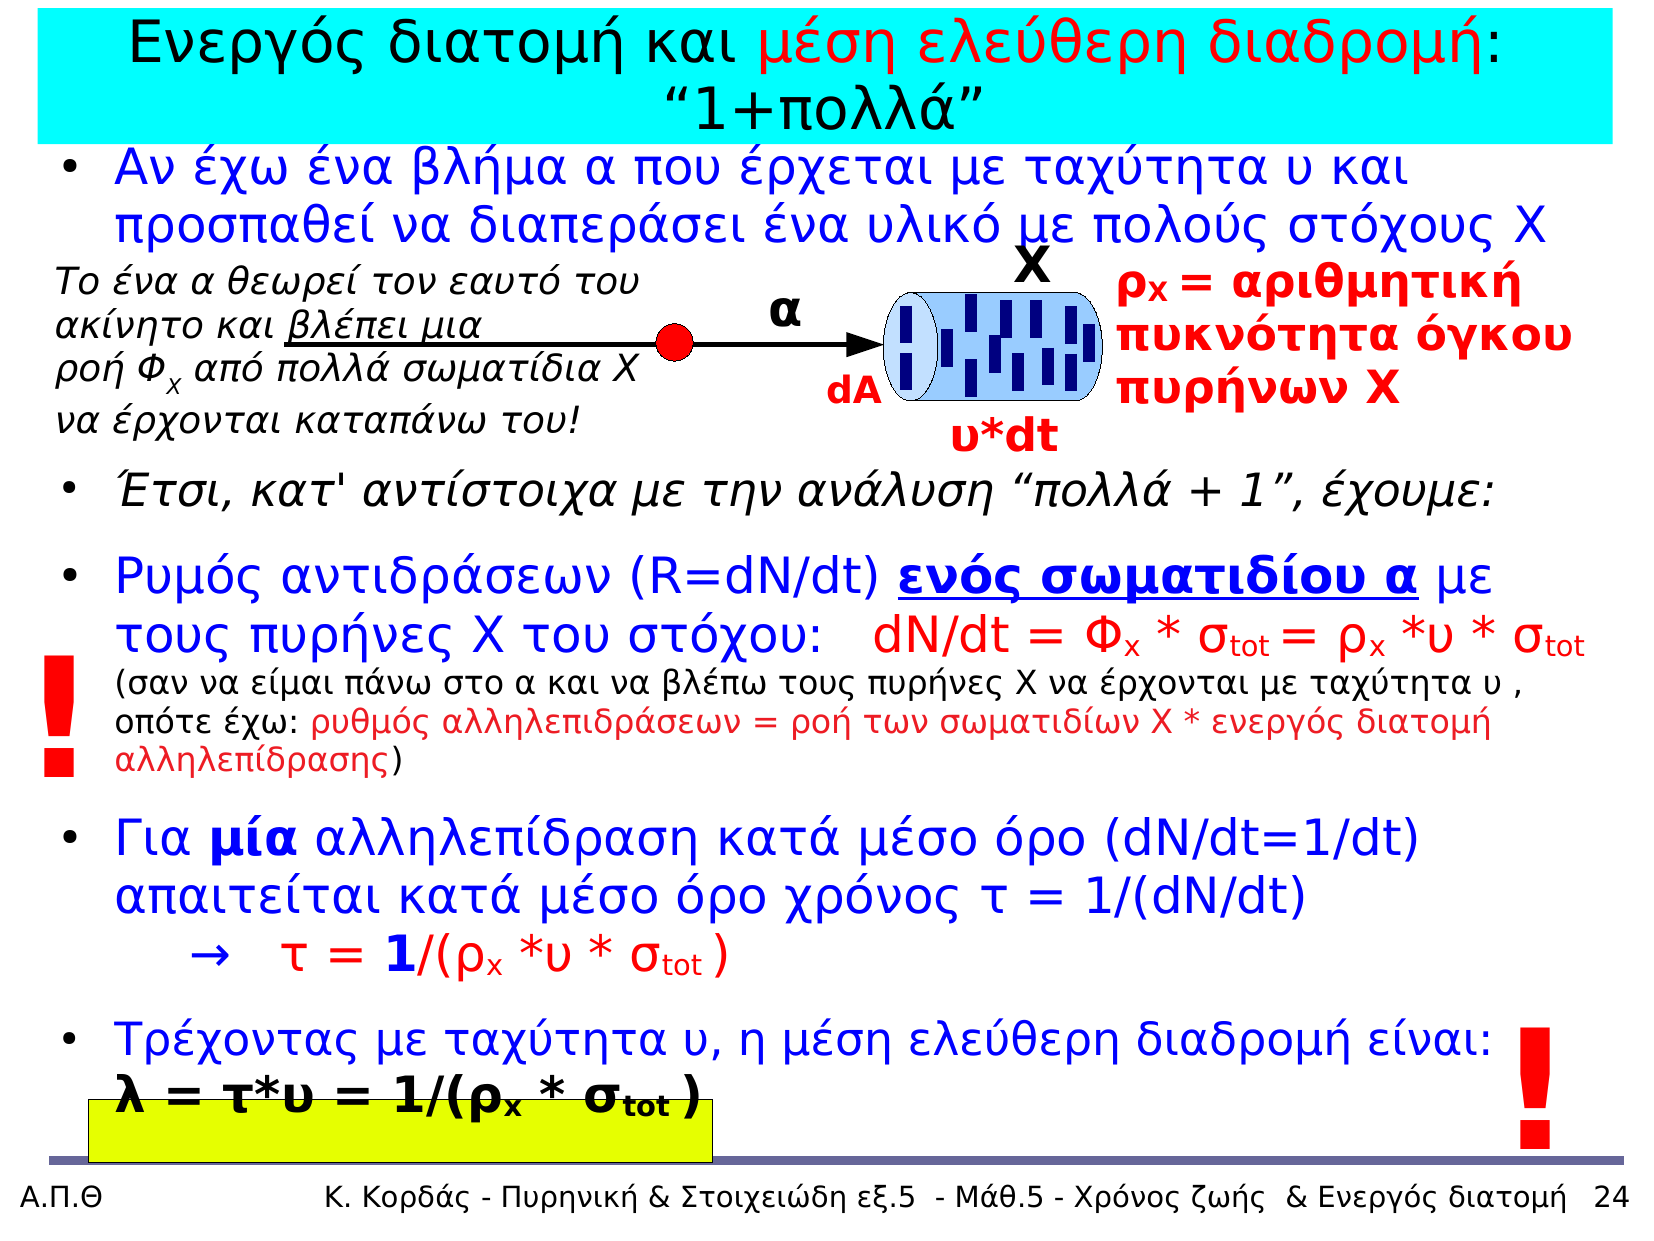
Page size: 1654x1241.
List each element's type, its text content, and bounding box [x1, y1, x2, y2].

text_box Το ένα α θεωρεί τον εαυτό του ακίνητο και βλέπει μια ροή ΦX από πολλά σωματίδια Χ να έρχονται καταπάνω του! [39, 252, 679, 451]
title Ενεργός διατομή και μέση ελεύθερη διαδρομή: “1+πολλά” [37, 8, 1613, 145]
text_box [679, 324, 694, 361]
list Αν έχω ένα βλήμα α που έρχεται με ταχύτητα υ και προσπαθεί να διαπεράσει ένα υλικό με πολούς στόχους Χ Έτσι, κατ' αντίστοιχα με την ανάλυση “πολλά + 1”, έχουμε: Ρυμός αντιδράσεων (R=dN/dt) ενός σωματιδίου α με τους πυρήνες Χ του στόχου: dN/dt = Φx * σtot = ρx *υ * σtot (σαν να είμαι πάνω στο α και να βλέπω τους πυρήνες Χ να έρχονται με ταχύτητα υ , oπότε έχω: ρυθμός αλληλεπιδράσεων = ροή των σωματιδίων Χ * ενεργός διατομή αλληλεπίδρασης) Για μία αλληλεπίδραση κατά μέσο όρο (dN/dt=1/dt) απαιτείται κατά μέσο όρο χρόνος τ = 1/(dN/dt) → τ = 1/(ρx *υ * σtot ) Τρέχοντας με ταχύτητα υ, η μέση ελεύθερη διαδρομή είναι: λ = τ*υ = 1/(ρx * σtot ) [43, 138, 1619, 343]
text_box [914, 292, 1100, 401]
text_box α [753, 272, 829, 346]
text_box Χ [998, 228, 1074, 302]
text_box ! [6, 615, 113, 826]
text_box ! [1483, 987, 1589, 1197]
list Αν έχω ένα βλήμα α που έρχεται με ταχύτητα υ και προσπαθεί να διαπεράσει ένα υλικό με πολούς στόχους Χ Έτσι, κατ' αντίστοιχα με την ανάλυση “πολλά + 1”, έχουμε: Ρυμός αντιδράσεων (R=dN/dt) ενός σωματιδίου α με τους πυρήνες Χ του στόχου: dN/dt = Φx * σtot = ρx *υ * σtot (σαν να είμαι πάνω στο α και να βλέπω τους πυρήνες Χ να έρχονται με ταχύτητα υ , oπότε έχω: ρυθμός αλληλεπιδράσεων = ροή των σωματιδίων Χ * ενεργός διατομή αλληλεπίδρασης) Για μία αλληλεπίδραση κατά μέσο όρο (dN/dt=1/dt) απαιτείται κατά μέσο όρο χρόνος τ = 1/(dN/dt) → τ = 1/(ρx *υ * σtot ) Τρέχοντας με ταχύτητα υ, η μέση ελεύθερη διαδρομή είναι: λ = τ*υ = 1/(ρx * σtot ) [43, 346, 1619, 1241]
text_box ρΧ = αριθμητική πυκνότητα όγκου πυρήνων Χ [1100, 247, 1654, 438]
text_box dA [811, 361, 924, 421]
text_box υ*dt [934, 401, 1123, 470]
